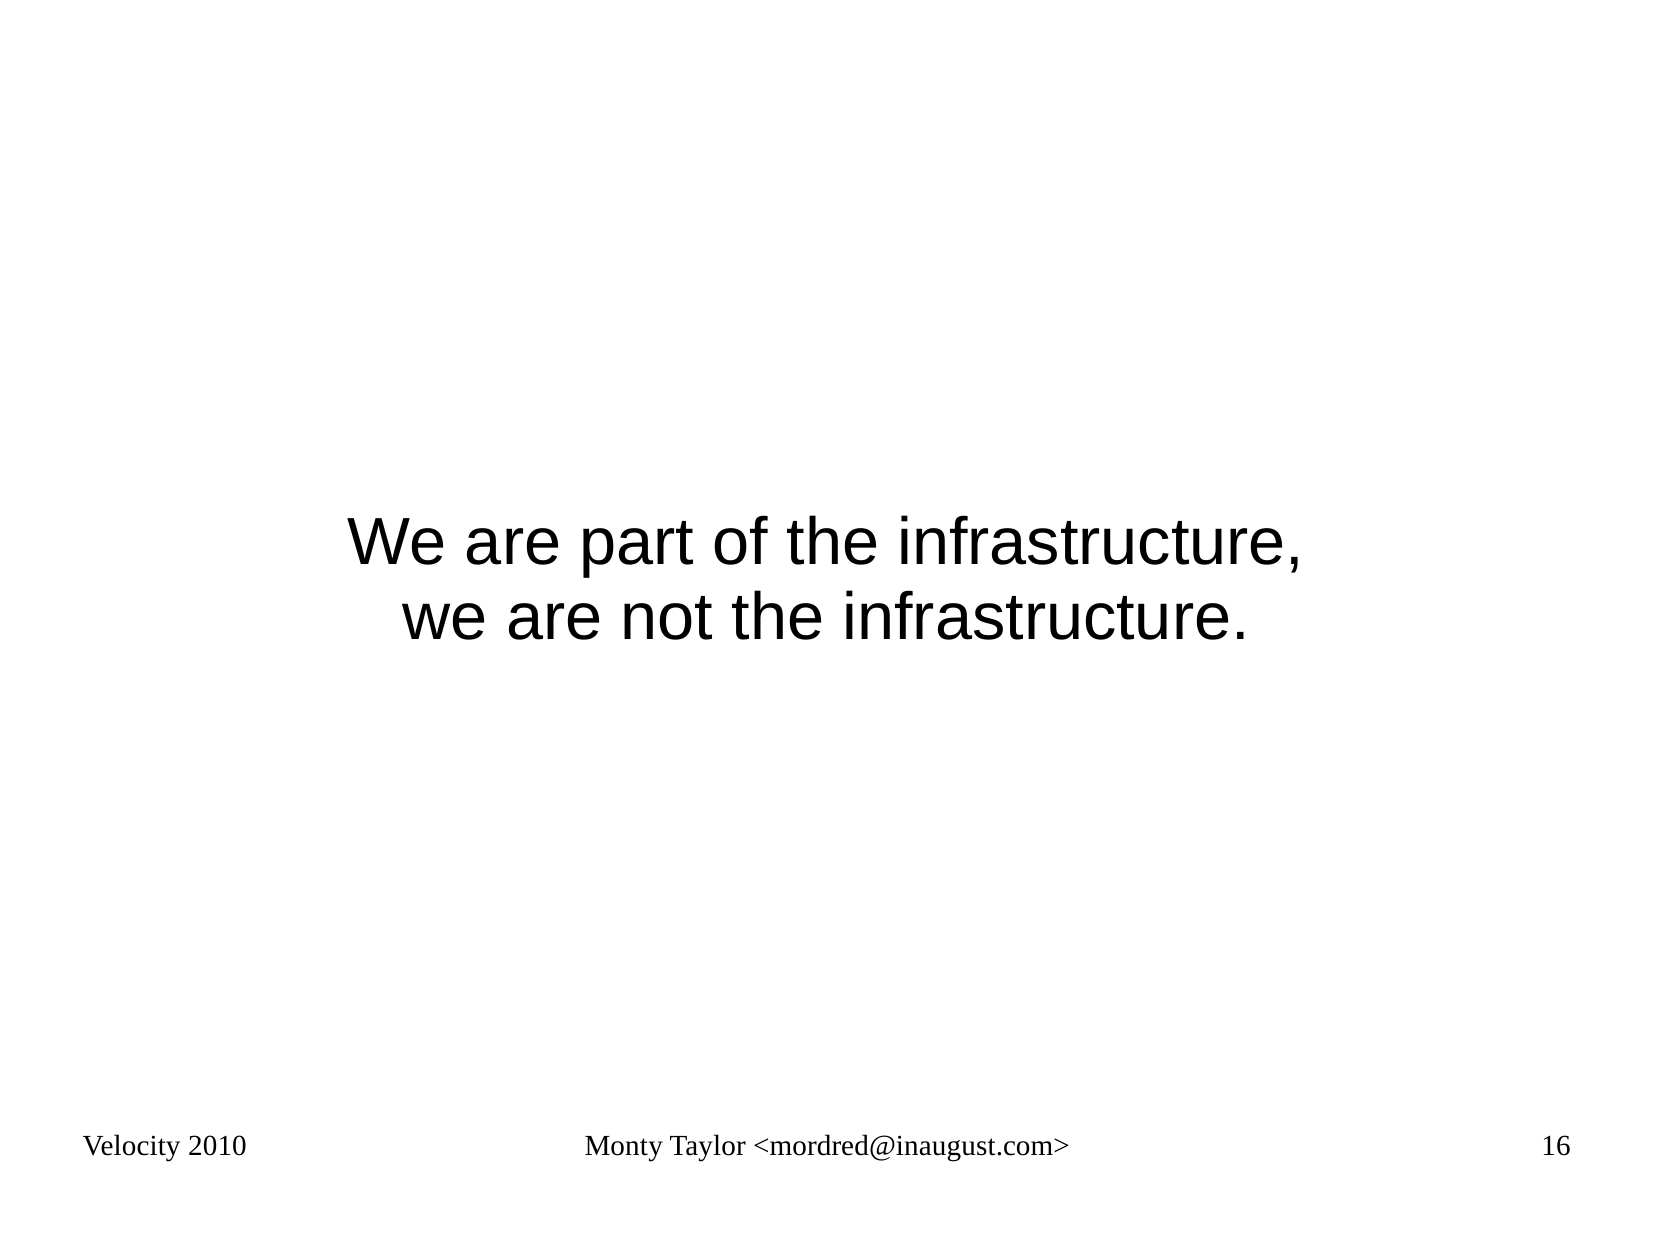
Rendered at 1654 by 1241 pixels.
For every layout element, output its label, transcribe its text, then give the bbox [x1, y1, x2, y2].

subtitle We are part of the infrastructure, we are not the infrastructure. [82, 56, 1571, 1102]
